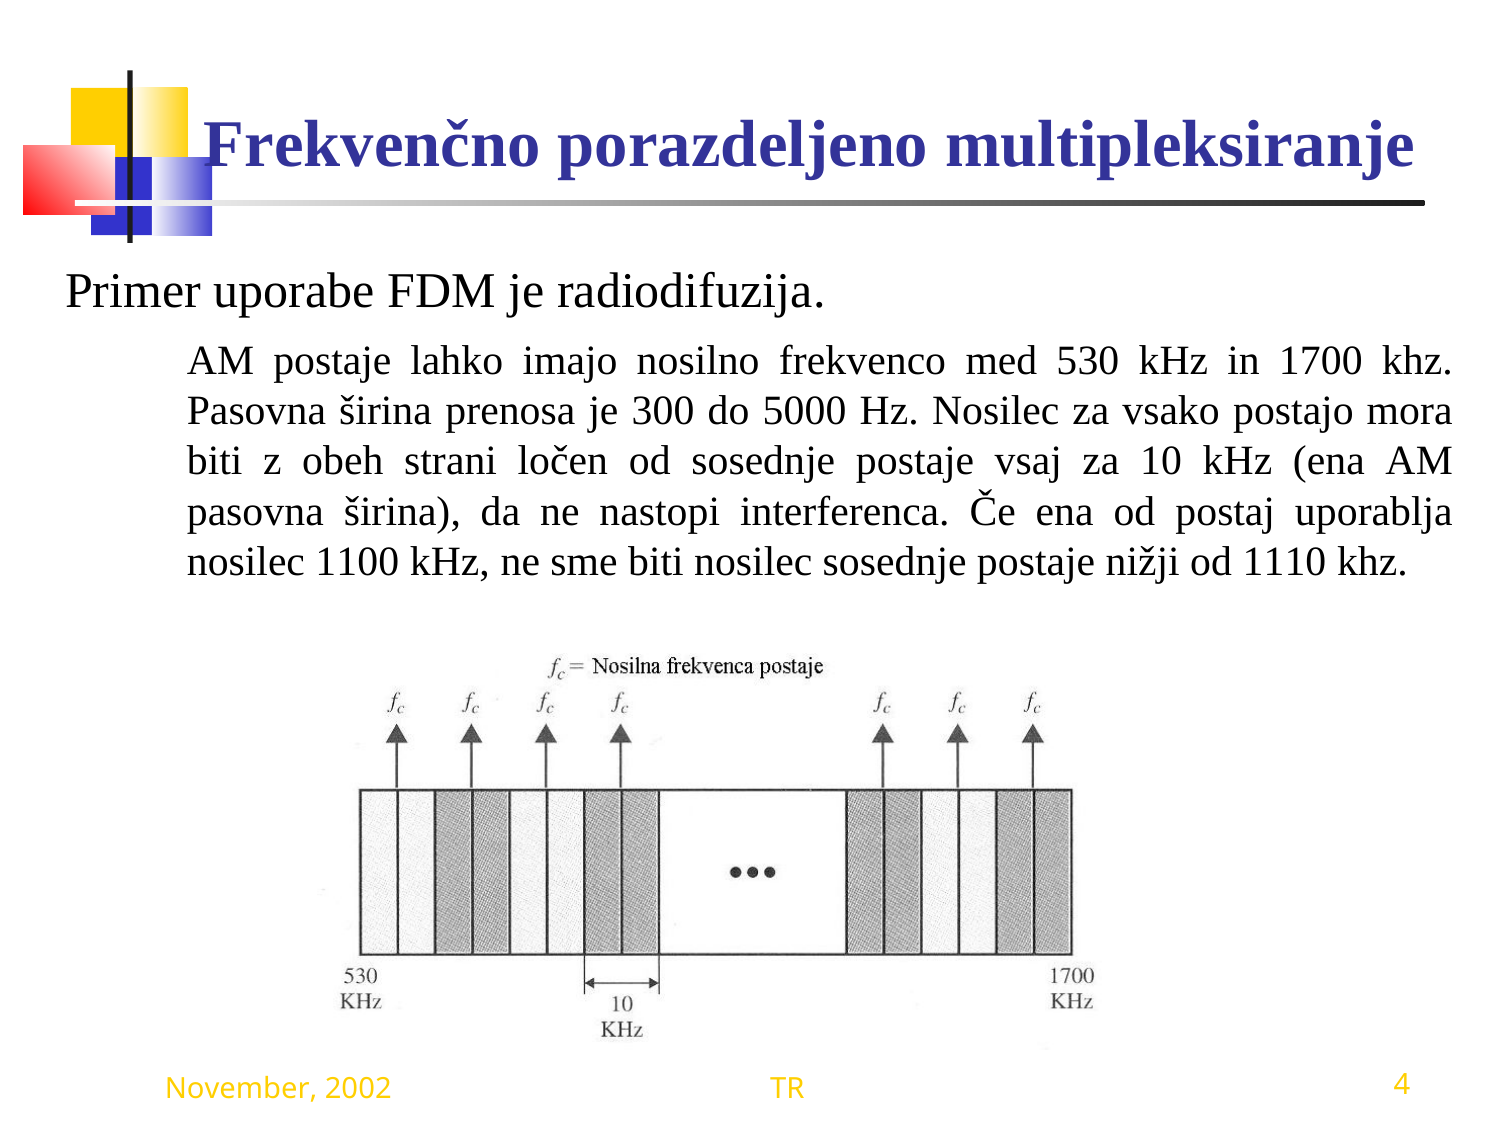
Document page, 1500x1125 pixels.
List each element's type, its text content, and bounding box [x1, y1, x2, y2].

text_box TR [549, 1060, 1026, 1113]
text_box November, 2002 [150, 1037, 463, 1113]
list Primer uporabe FDM je radiodifuzija. AM postaje lahko imajo nosilno frekvenco med 530 kHz in 1700 khz. Pasovna širina prenosa je 300 do 5000 Hz. Nosilec za vsako postajo mora biti z obeh strani ločen od sosednje postaje vsaj za 10 kHz (ena AM pasovna širina), da ne nastopi interferenca. Če ena od postaj uporablja nosilec 1100 kHz, ne sme biti nosilec sosednje postaje nižji od 1110 khz. [50, 249, 1469, 698]
title Frekvenčno porazdeljeno multipleksiranje [188, 92, 1468, 188]
picture [301, 645, 1122, 1060]
text_box <number> [1112, 1037, 1426, 1113]
